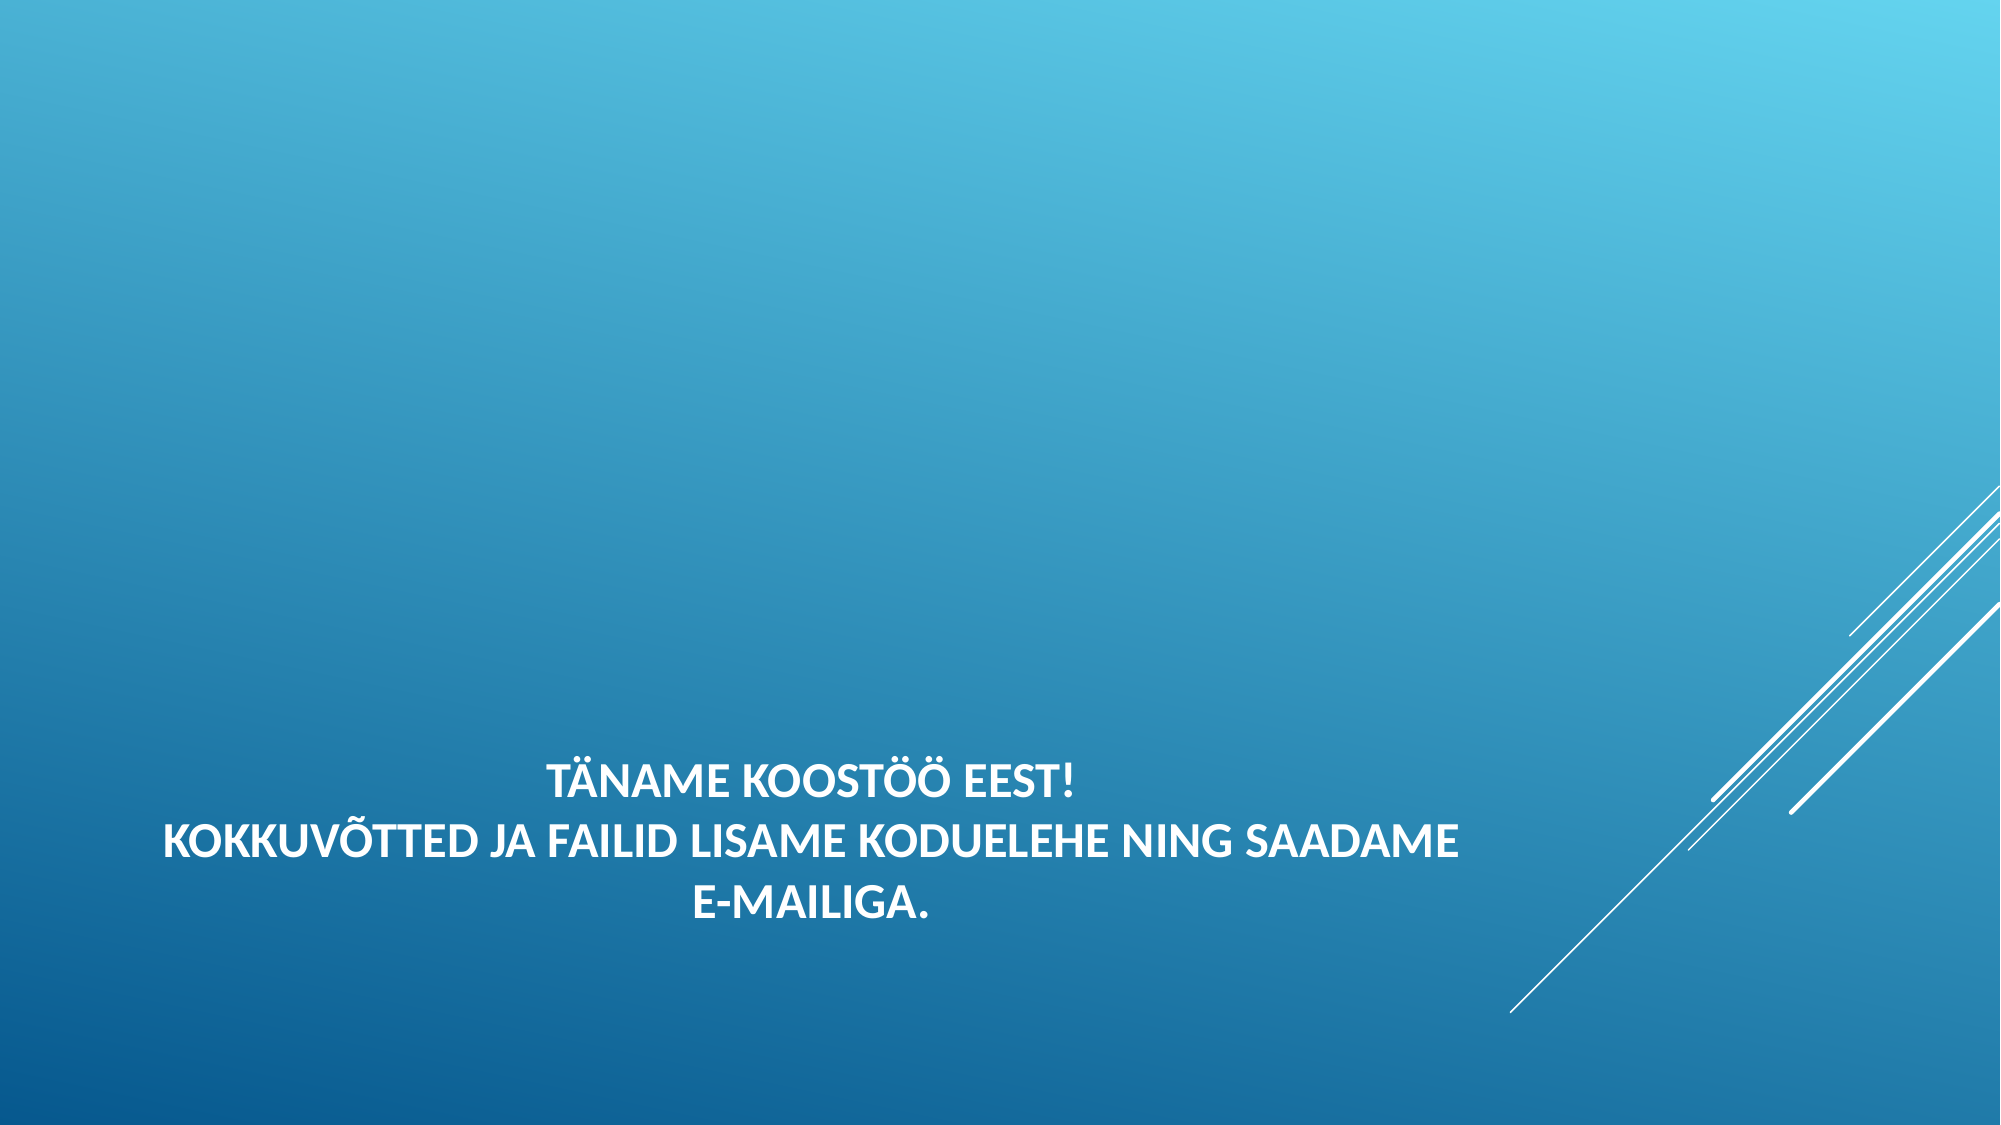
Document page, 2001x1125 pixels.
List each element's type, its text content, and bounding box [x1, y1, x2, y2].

title TÄNAME KOOSTÖÖ EEST! KOKKUVÕTTED JA FAILID LISAME KODUELEHE NING SAADAME E-MAILIGA. [112, 736, 1513, 984]
